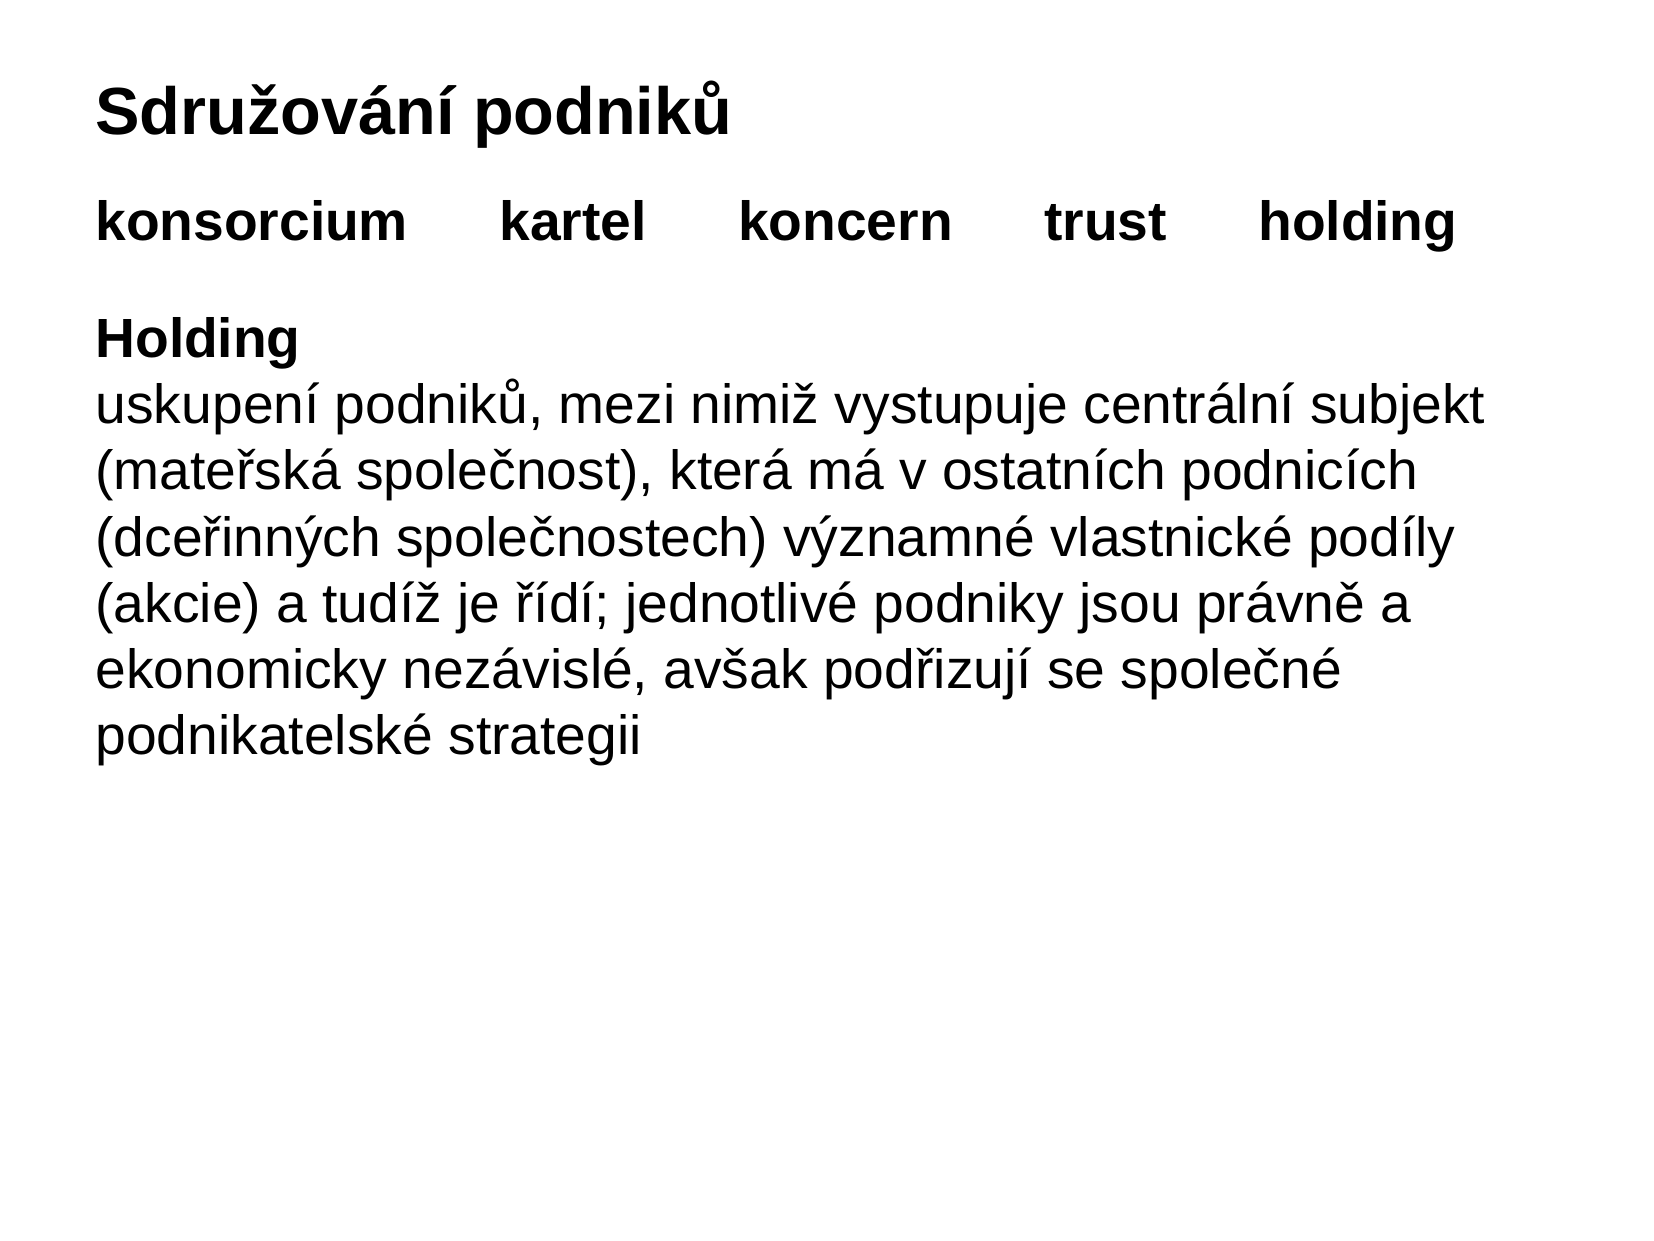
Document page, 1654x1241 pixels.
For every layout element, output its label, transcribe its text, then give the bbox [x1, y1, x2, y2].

text_box Holding uskupení podniků, mezi nimiž vystupuje centrální subjekt (mateřská společnost), která má v ostatních podnicích (dceřinných společnostech) významné vlastnické podíly (akcie) a tudíž je řídí; jednotlivé podniky jsou právně a ekonomicky nezávislé, avšak podřizují se společné podnikatelské strategii [45, 294, 1582, 774]
text_box Sdružování podniků [45, 60, 748, 156]
text_box konsorcium kartel koncern trust holding [45, 177, 1475, 260]
